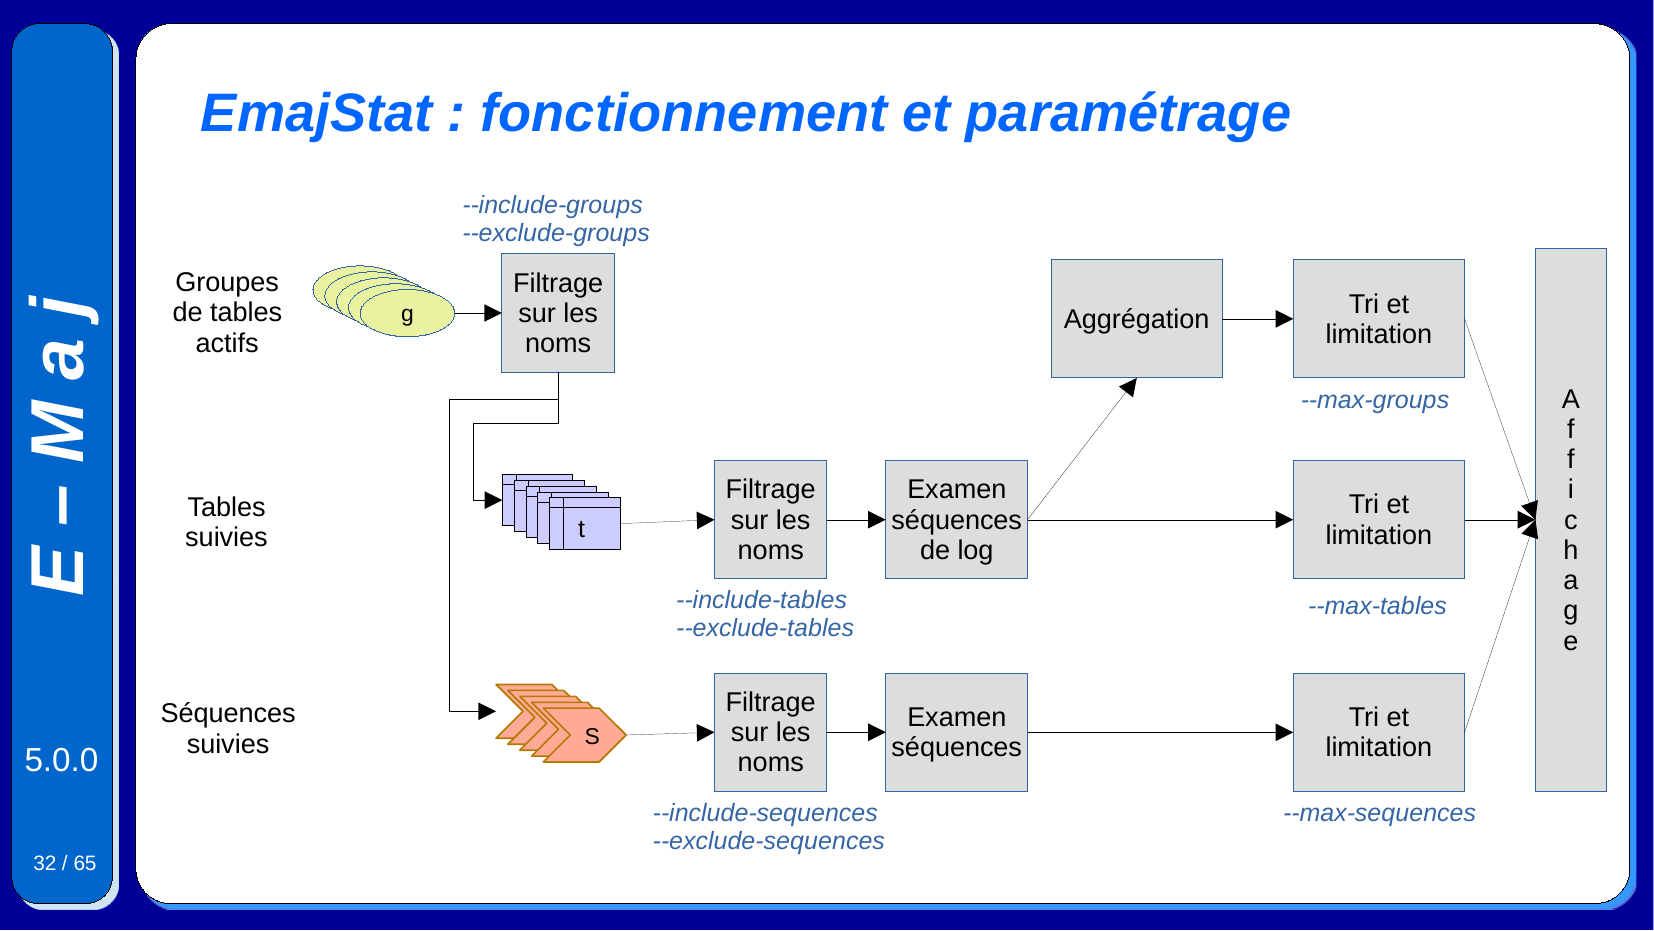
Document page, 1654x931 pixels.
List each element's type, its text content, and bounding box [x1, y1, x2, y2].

text_box Filtrage sur les noms [714, 460, 827, 578]
text_box Examen séquences [885, 673, 1028, 792]
text_box [507, 690, 594, 757]
text_box Examen séquences de log [885, 460, 1028, 579]
text_box Tri et limitation [1293, 259, 1465, 378]
text_box Filtrage sur les noms [501, 253, 615, 373]
text_box t [549, 497, 621, 550]
text_box S [543, 708, 626, 762]
text_box --include-tables --exclude-tables [661, 578, 888, 650]
text_box Groupes de tables actifs [157, 259, 297, 366]
text_box --max-tables [1293, 584, 1471, 628]
text_box Aggrégation [1051, 259, 1223, 378]
text_box --max-groups [1286, 378, 1465, 421]
text_box --include-sequences --exclude-sequences [637, 791, 910, 863]
text_box Tables suivies [170, 484, 283, 560]
text_box Filtrage sur les noms [714, 673, 827, 791]
text_box Tri et limitation [1293, 460, 1465, 579]
text_box g [360, 289, 455, 337]
text_box Tri et limitation [1293, 673, 1465, 791]
text_box Séquences suivies [145, 691, 311, 767]
text_box A f f i c h a g e [1535, 248, 1607, 792]
text_box --include-groups --exclude-groups [447, 183, 674, 254]
text_box S [496, 684, 558, 739]
text_box [312, 265, 432, 327]
text_box [502, 474, 609, 544]
text_box --max-sequences [1268, 791, 1495, 835]
title EmajStat : fonctionnement et paramétrage [200, 34, 1575, 191]
